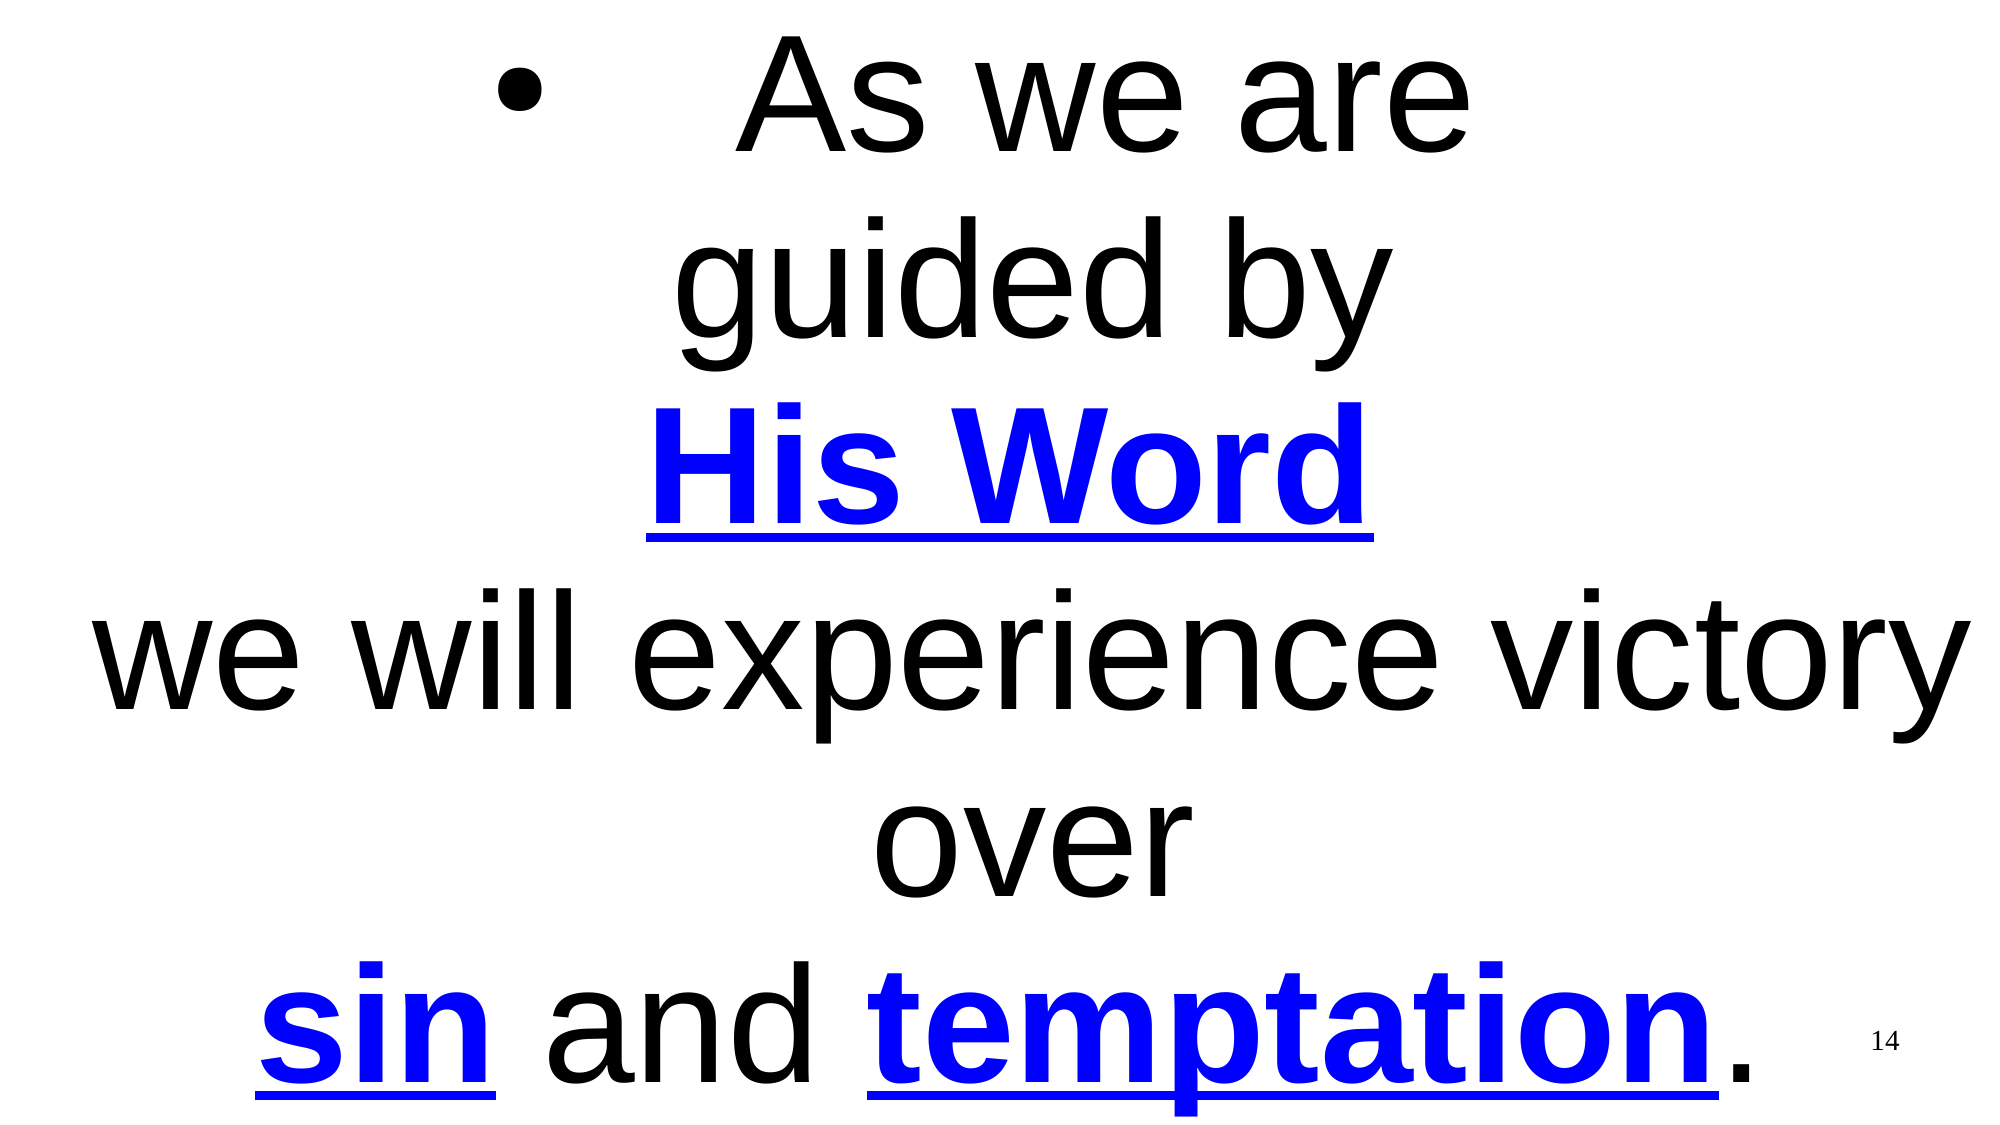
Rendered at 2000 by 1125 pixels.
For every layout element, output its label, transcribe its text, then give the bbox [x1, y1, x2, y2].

list As we are guided by His Word we will experience victory over sin and temptation. [0, 0, 1996, 1123]
